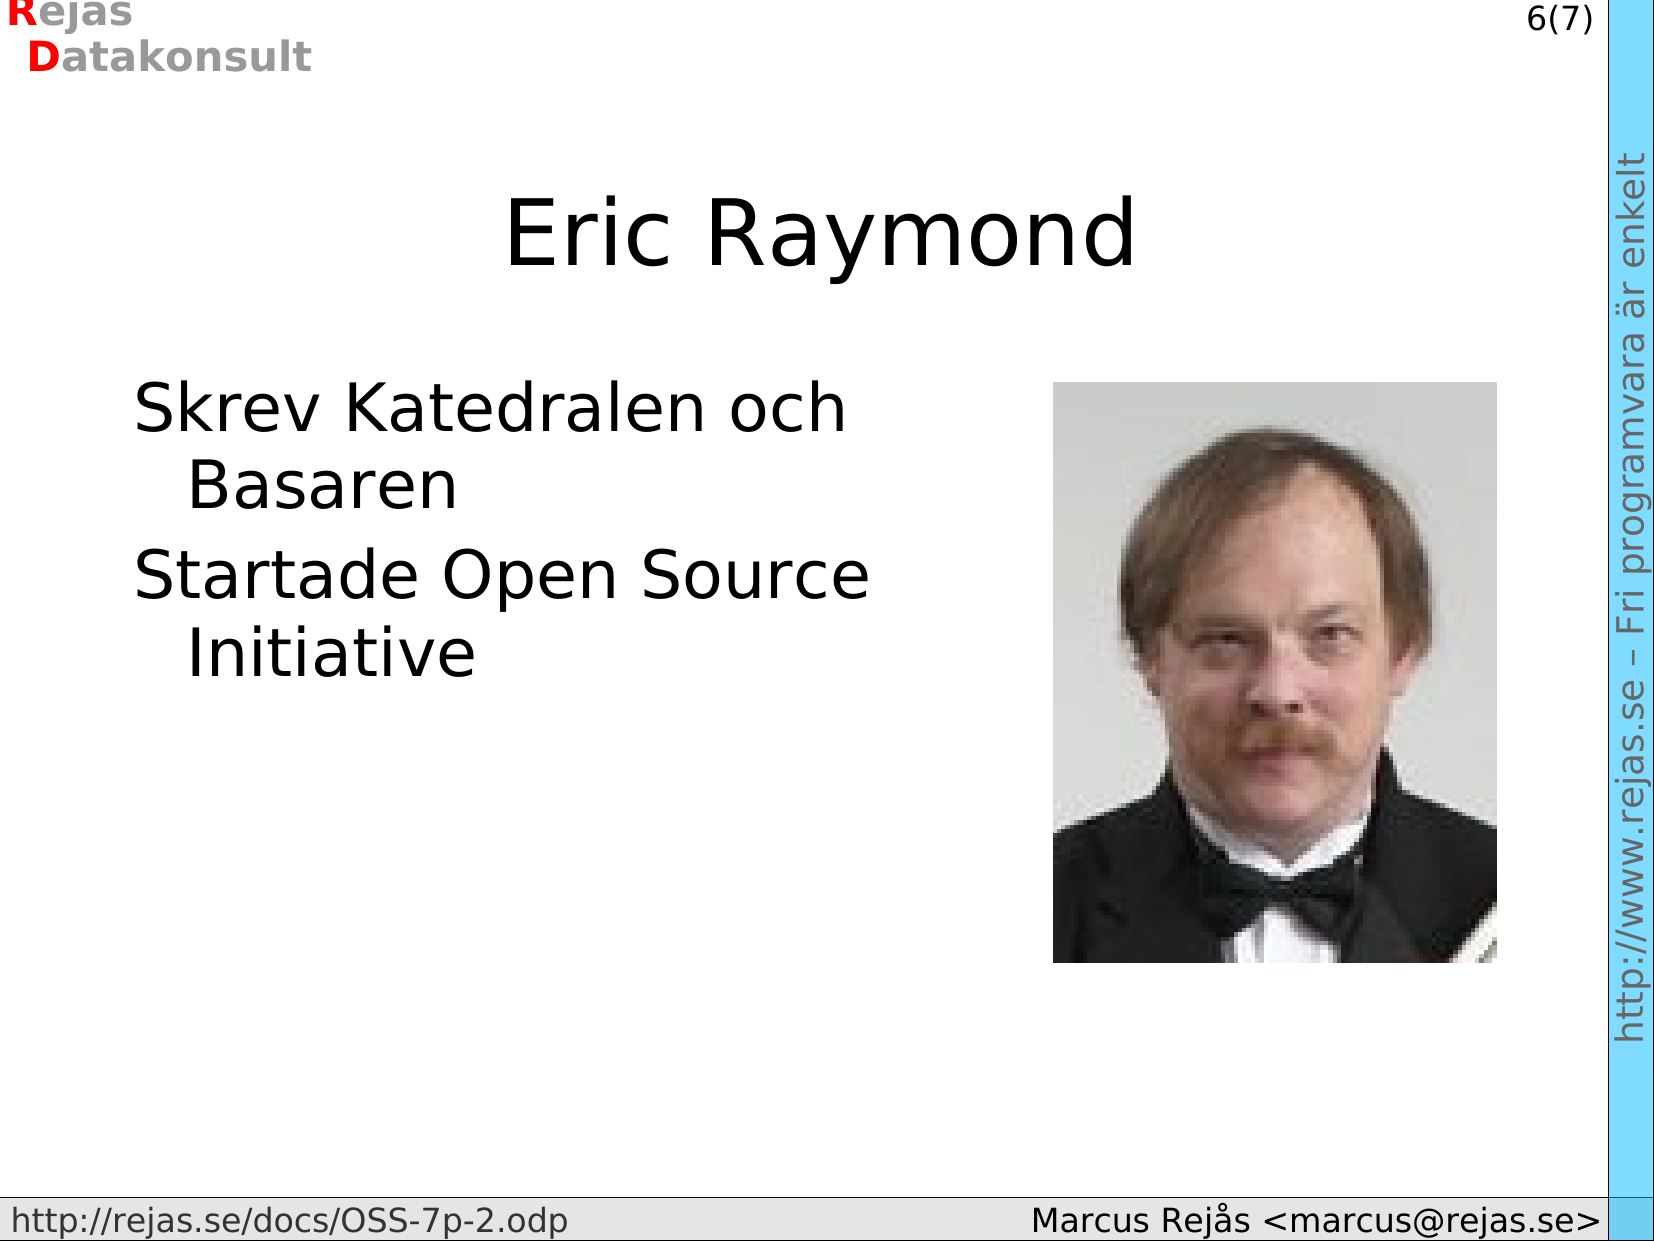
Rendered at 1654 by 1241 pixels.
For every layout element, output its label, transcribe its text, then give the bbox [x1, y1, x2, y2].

title Eric Raymond [115, 130, 1528, 338]
picture [1053, 382, 1497, 964]
list Skrev Katedralen och Basaren Startade Open Source Initiative [115, 368, 915, 1165]
